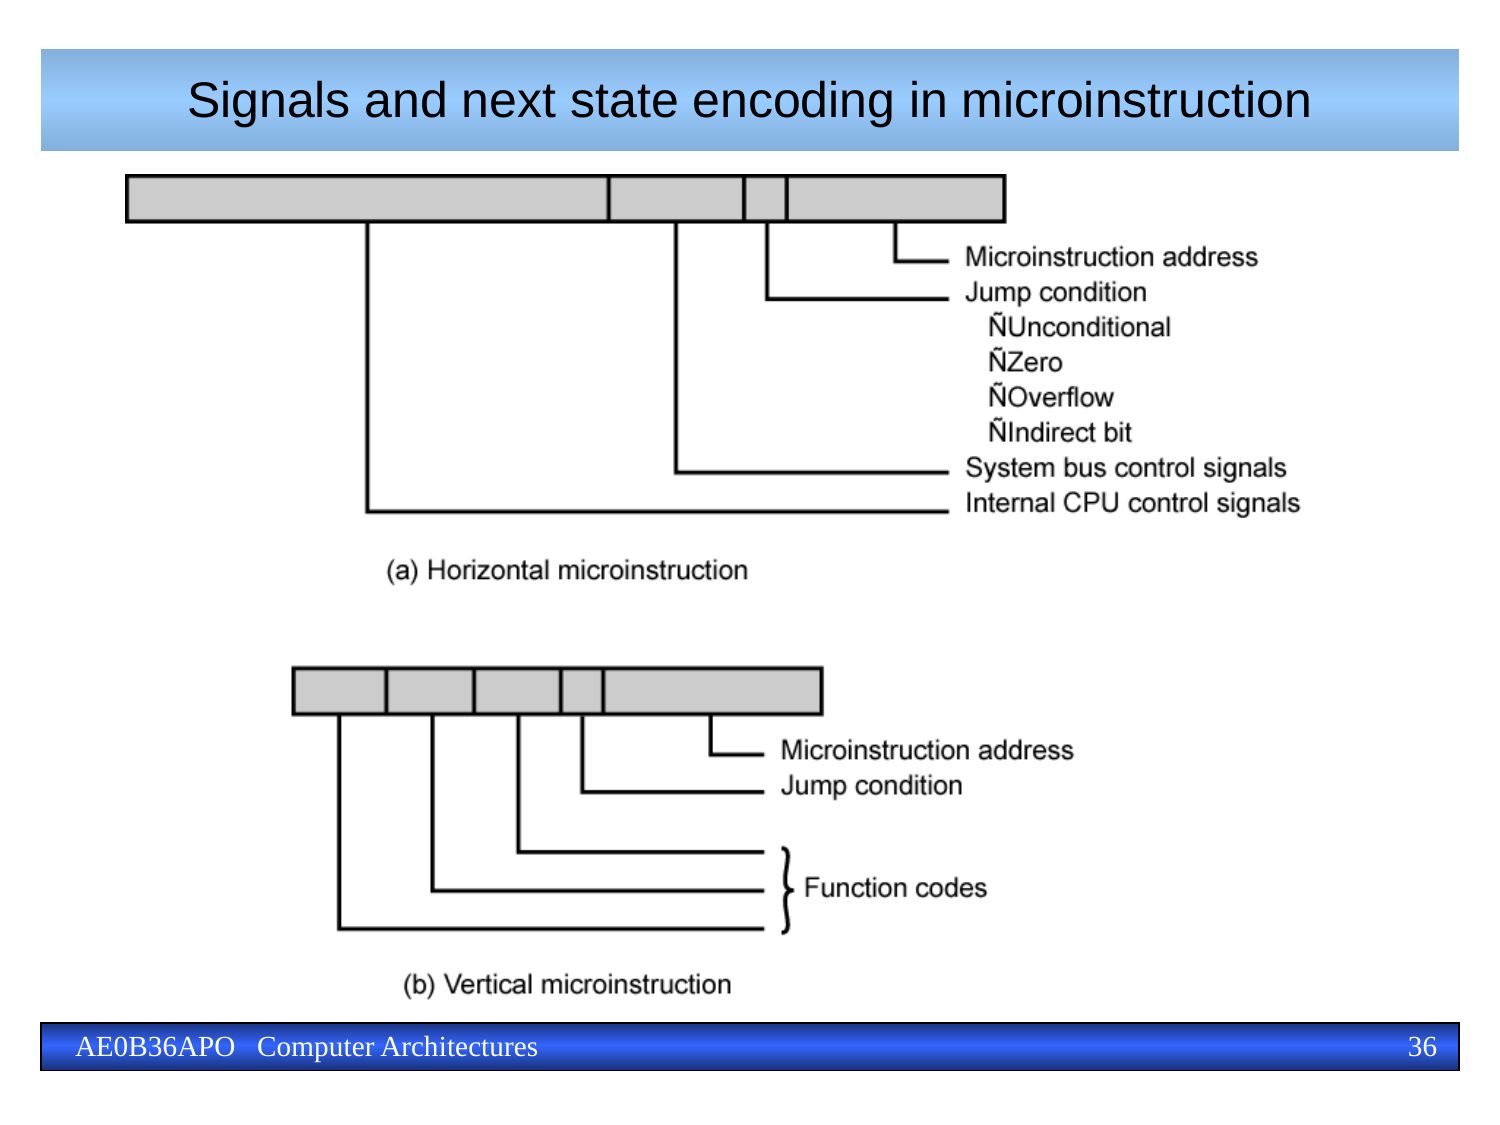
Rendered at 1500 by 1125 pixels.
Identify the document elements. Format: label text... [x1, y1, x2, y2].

title Signals and next state encoding in microinstruction [41, 49, 1459, 151]
picture [125, 174, 1301, 1004]
